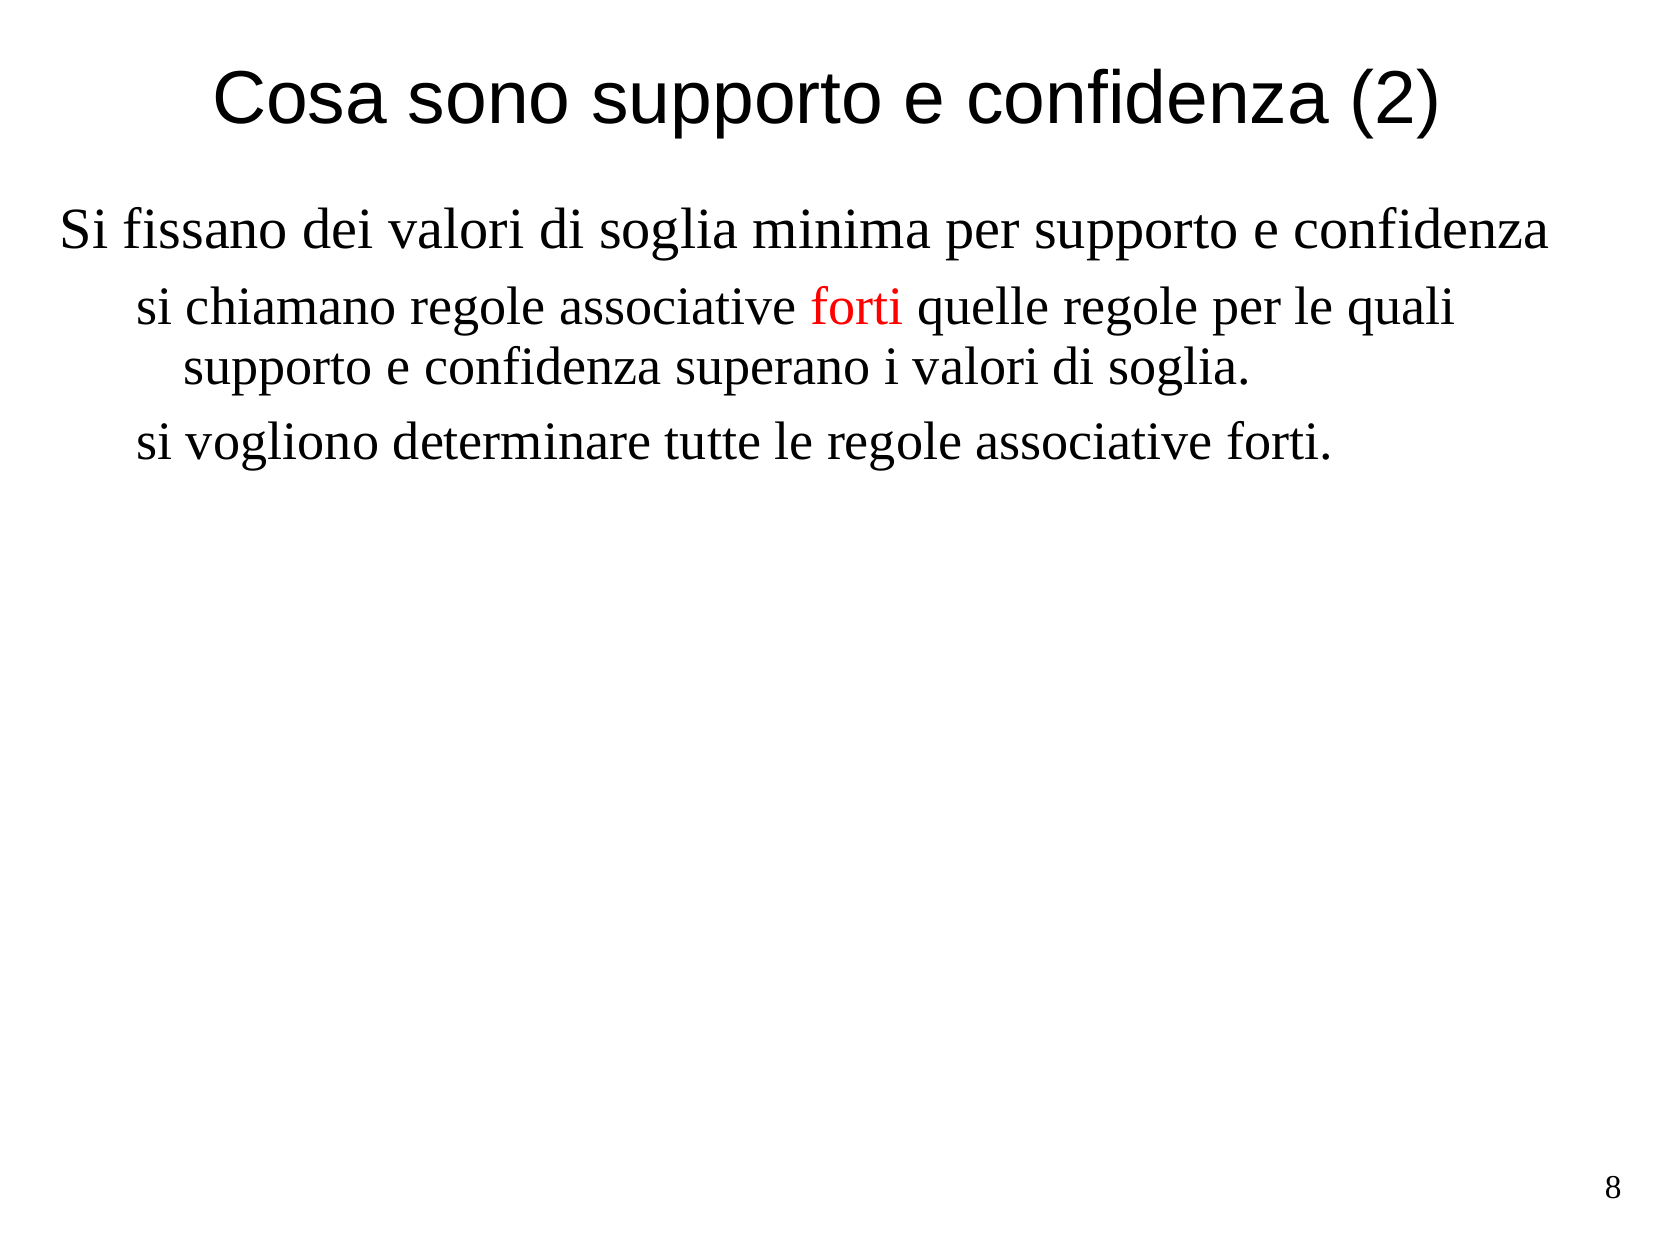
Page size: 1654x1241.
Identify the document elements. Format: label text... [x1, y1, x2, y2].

title Cosa sono supporto e confidenza (2) [37, 30, 1617, 166]
list Si fissano dei valori di soglia minima per supporto e confidenza si chiamano regole associative forti quelle regole per le quali supporto e confidenza superano i valori di soglia. si vogliono determinare tutte le regole associative forti. [42, 196, 1612, 1187]
